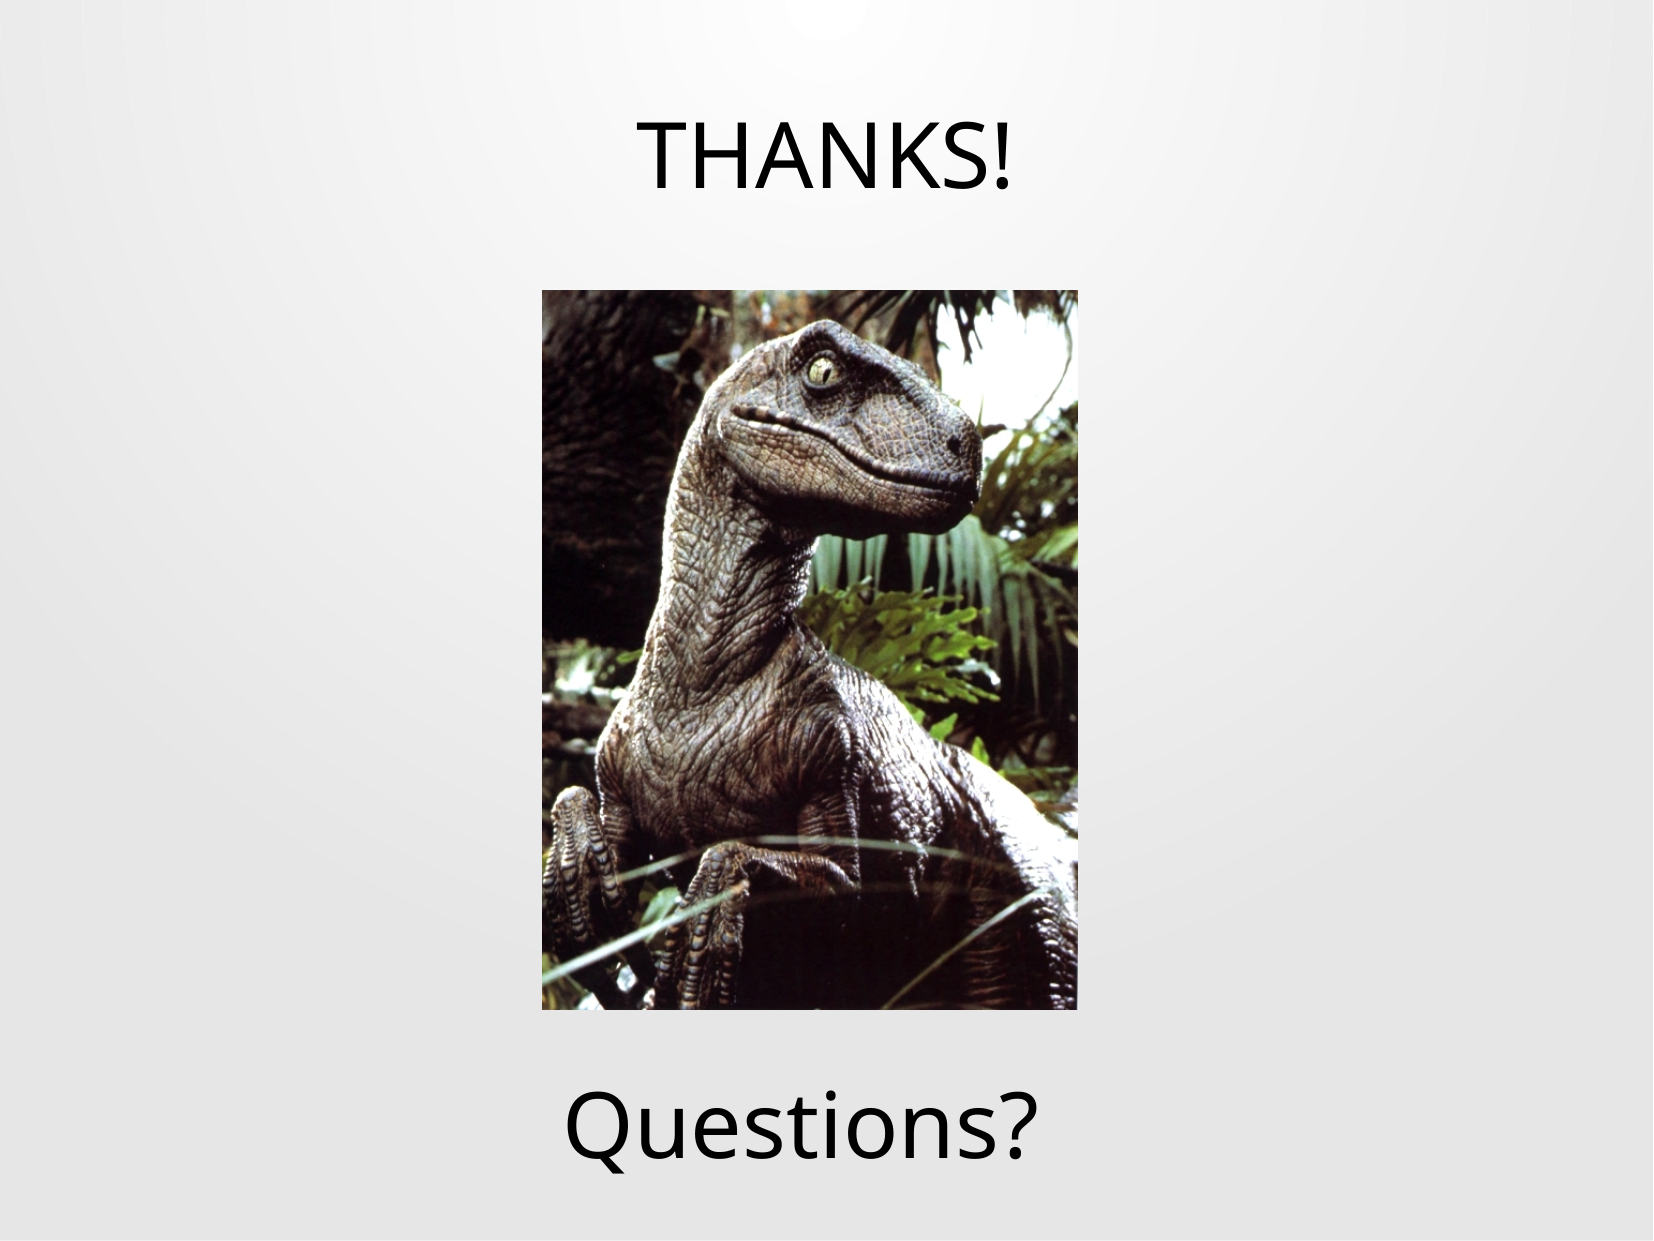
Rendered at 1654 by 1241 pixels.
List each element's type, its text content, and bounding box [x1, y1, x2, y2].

picture [542, 290, 1078, 1010]
title Questions? [57, 1020, 1546, 1228]
title THANKS! [82, 49, 1571, 257]
